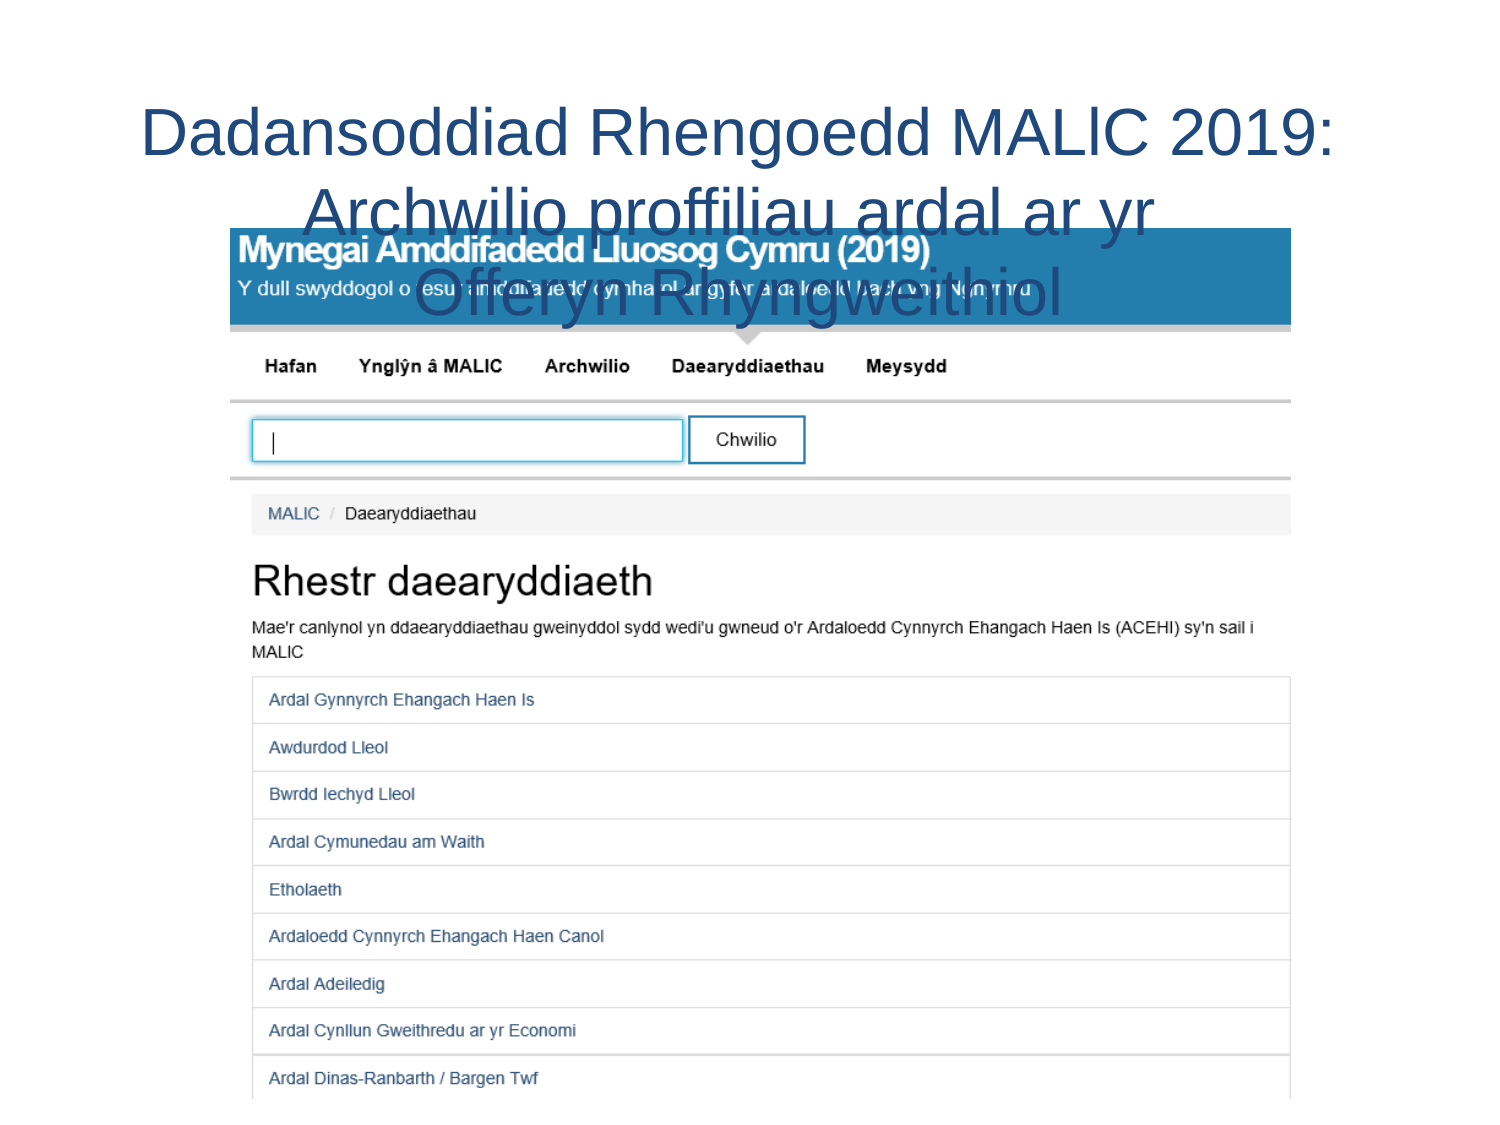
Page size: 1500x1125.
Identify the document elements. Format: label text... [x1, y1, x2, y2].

title Dadansoddiad Rhengoedd MALlC 2019: Archwilio proffiliau ardal ar yr Offeryn Rhyngweithiol [73, 81, 1404, 221]
picture [230, 228, 1291, 1099]
